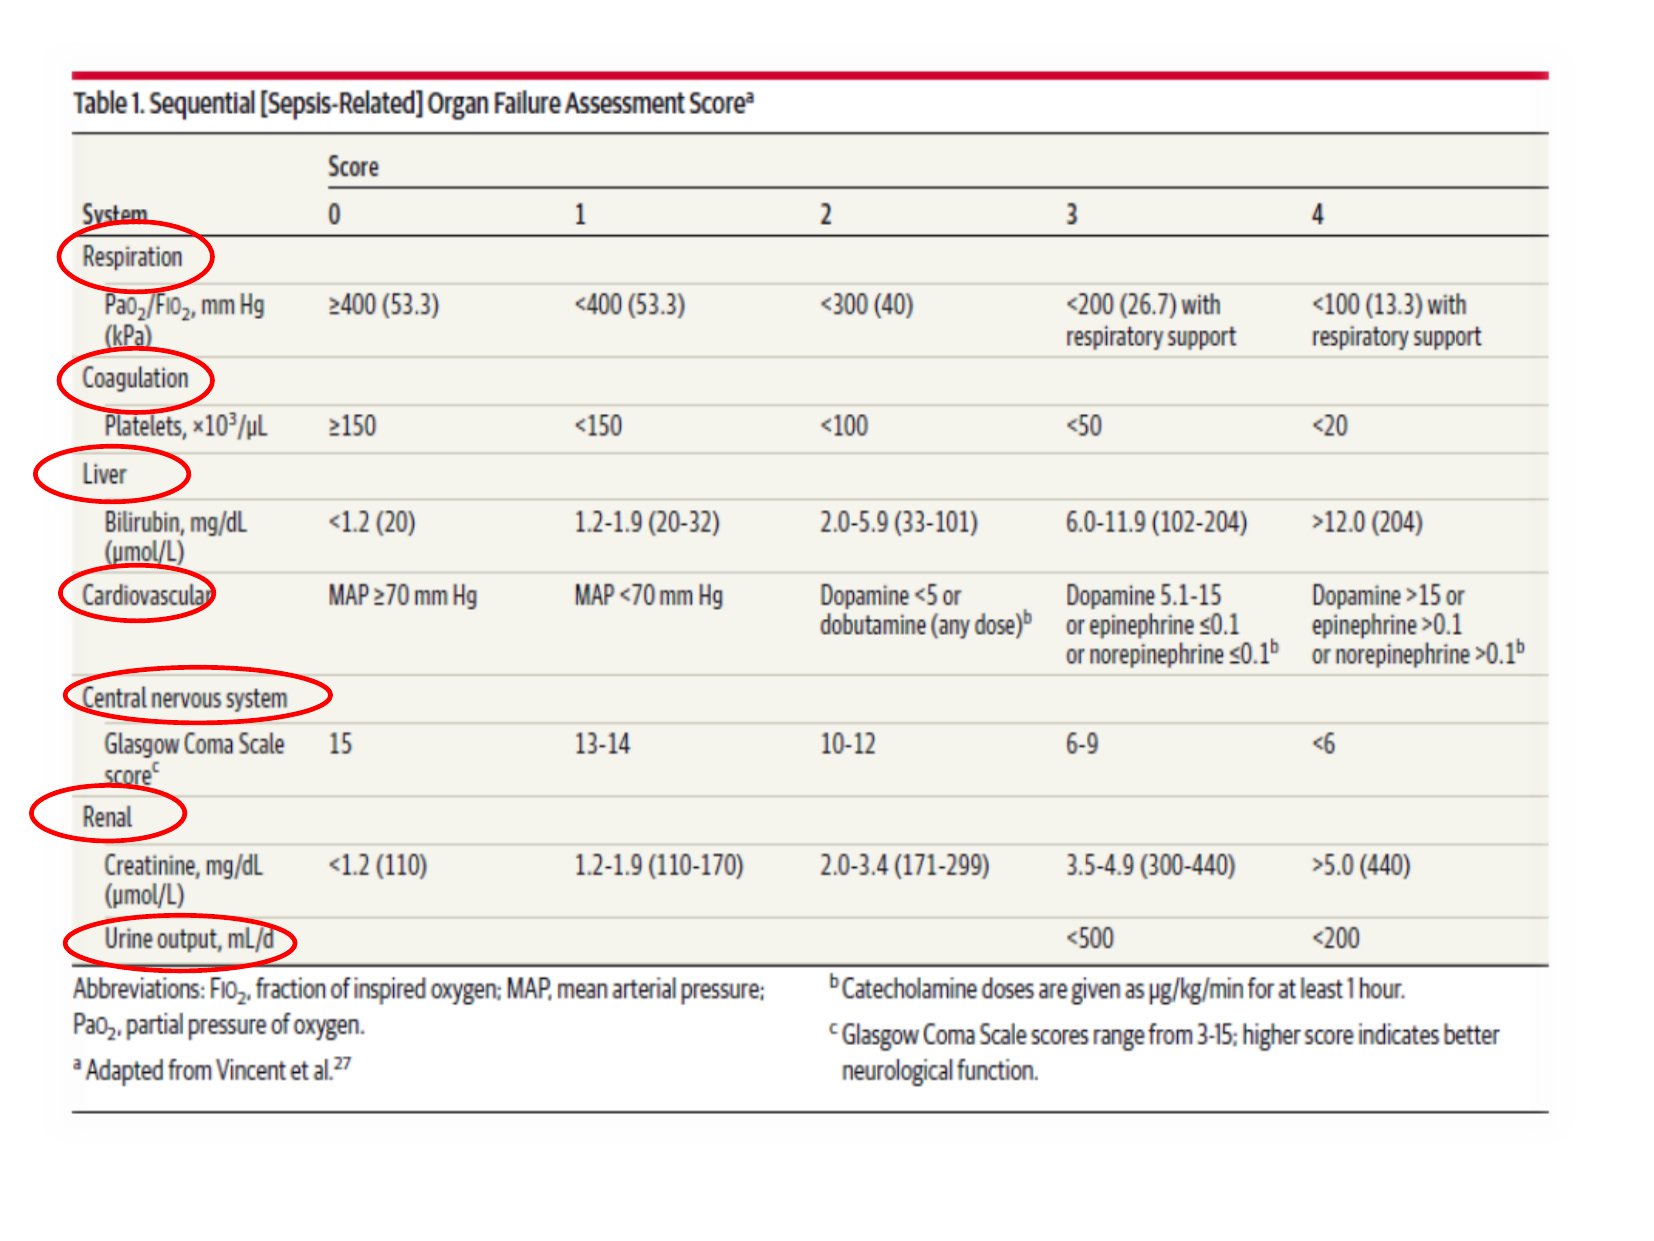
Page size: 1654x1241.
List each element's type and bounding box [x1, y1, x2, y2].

picture [35, 788, 182, 838]
picture [35, 37, 1583, 1149]
picture [38, 449, 186, 499]
